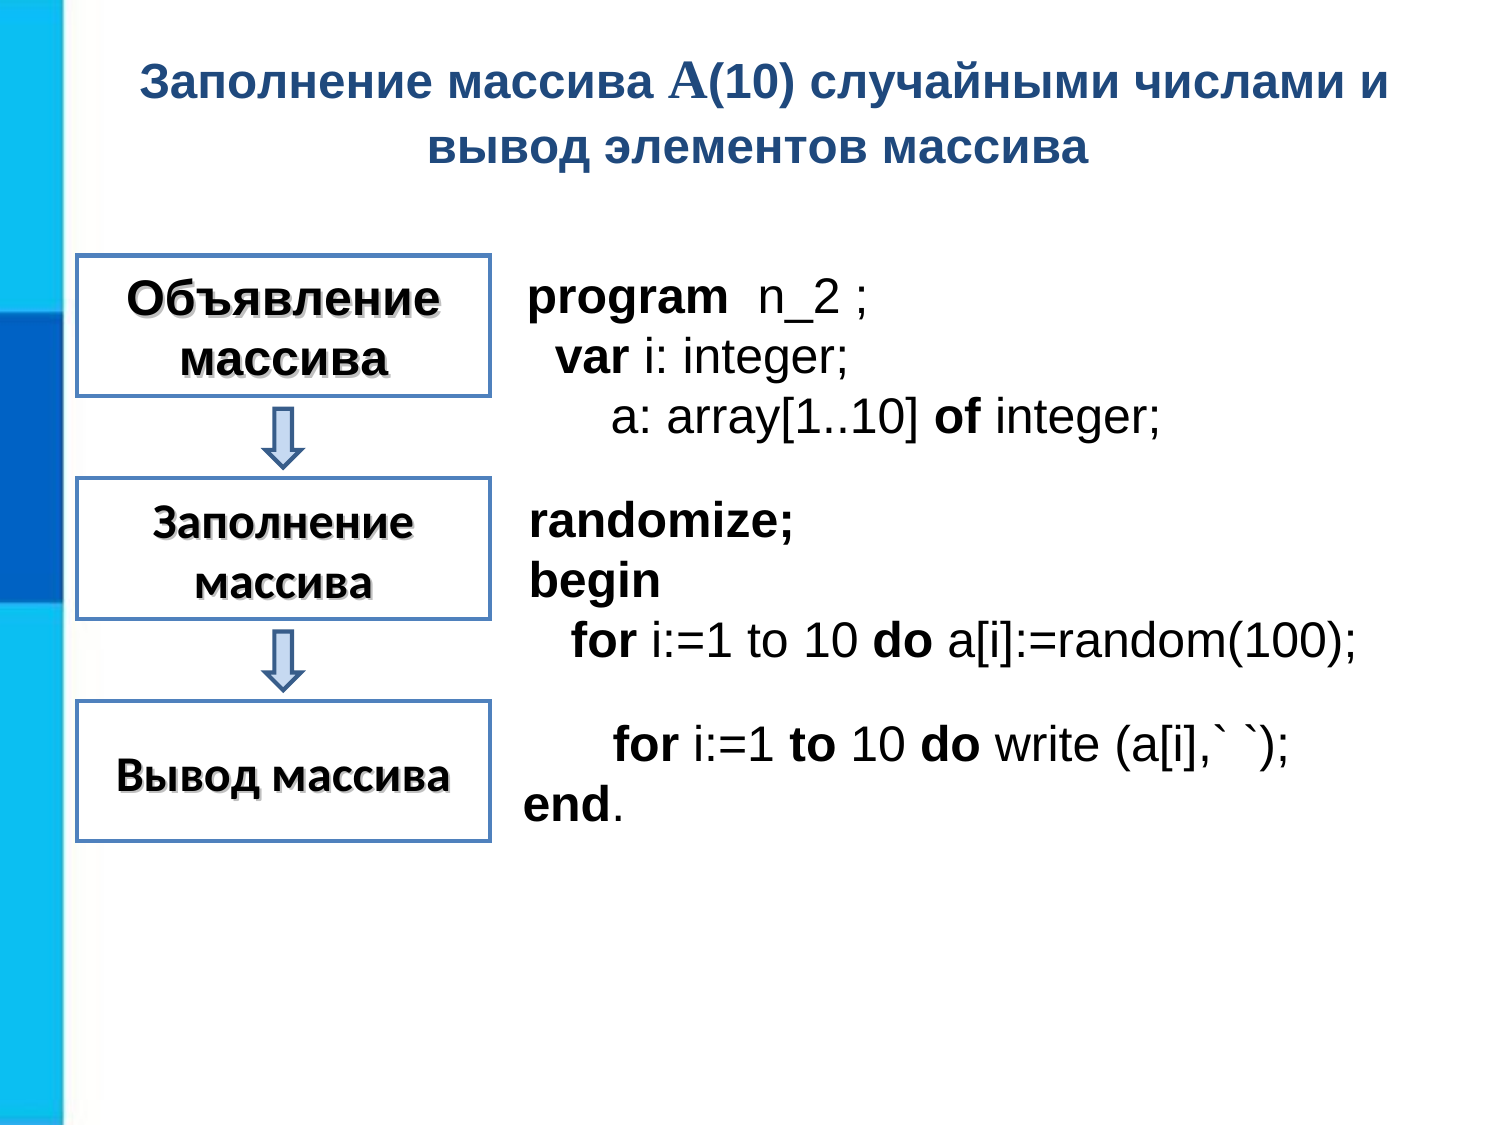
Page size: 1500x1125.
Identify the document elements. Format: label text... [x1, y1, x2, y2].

text_box Объявление массива [76, 255, 491, 397]
picture [0, 0, 1500, 1125]
text_box for i:=1 to 10 do write (a[i],` `); end. [507, 704, 1500, 840]
text_box program n_2 ; var i: integer; a: array[1..10] of integer; [511, 255, 1398, 451]
text_box Заполнение массива [76, 478, 491, 619]
text_box Заполнение массива A(10) случайными числами и вывод элементов массива [64, 42, 1465, 185]
text_box [265, 631, 301, 691]
text_box [265, 408, 301, 468]
text_box Вывод массива [76, 700, 491, 842]
text_box randomize; begin for i:=1 to 10 do a[i]:=random(100); [513, 479, 1500, 676]
